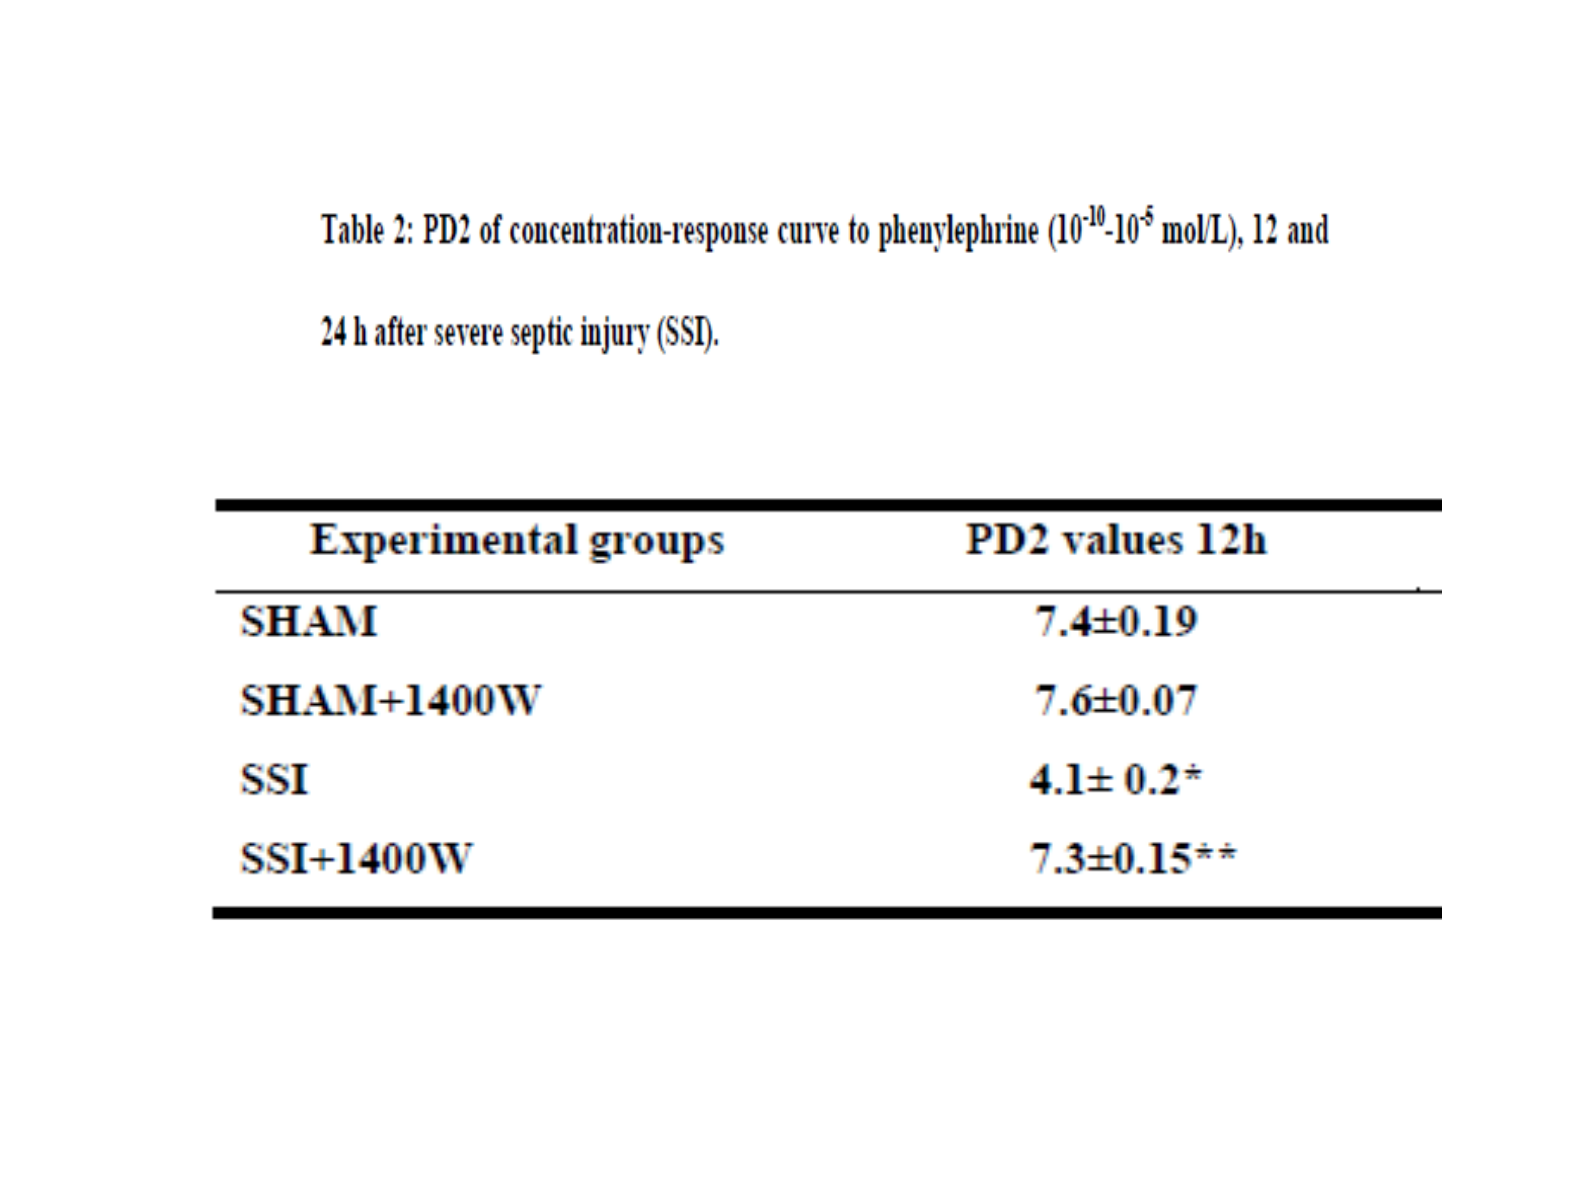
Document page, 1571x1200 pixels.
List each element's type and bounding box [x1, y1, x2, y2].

picture [314, 151, 1353, 382]
picture [171, 418, 1442, 990]
